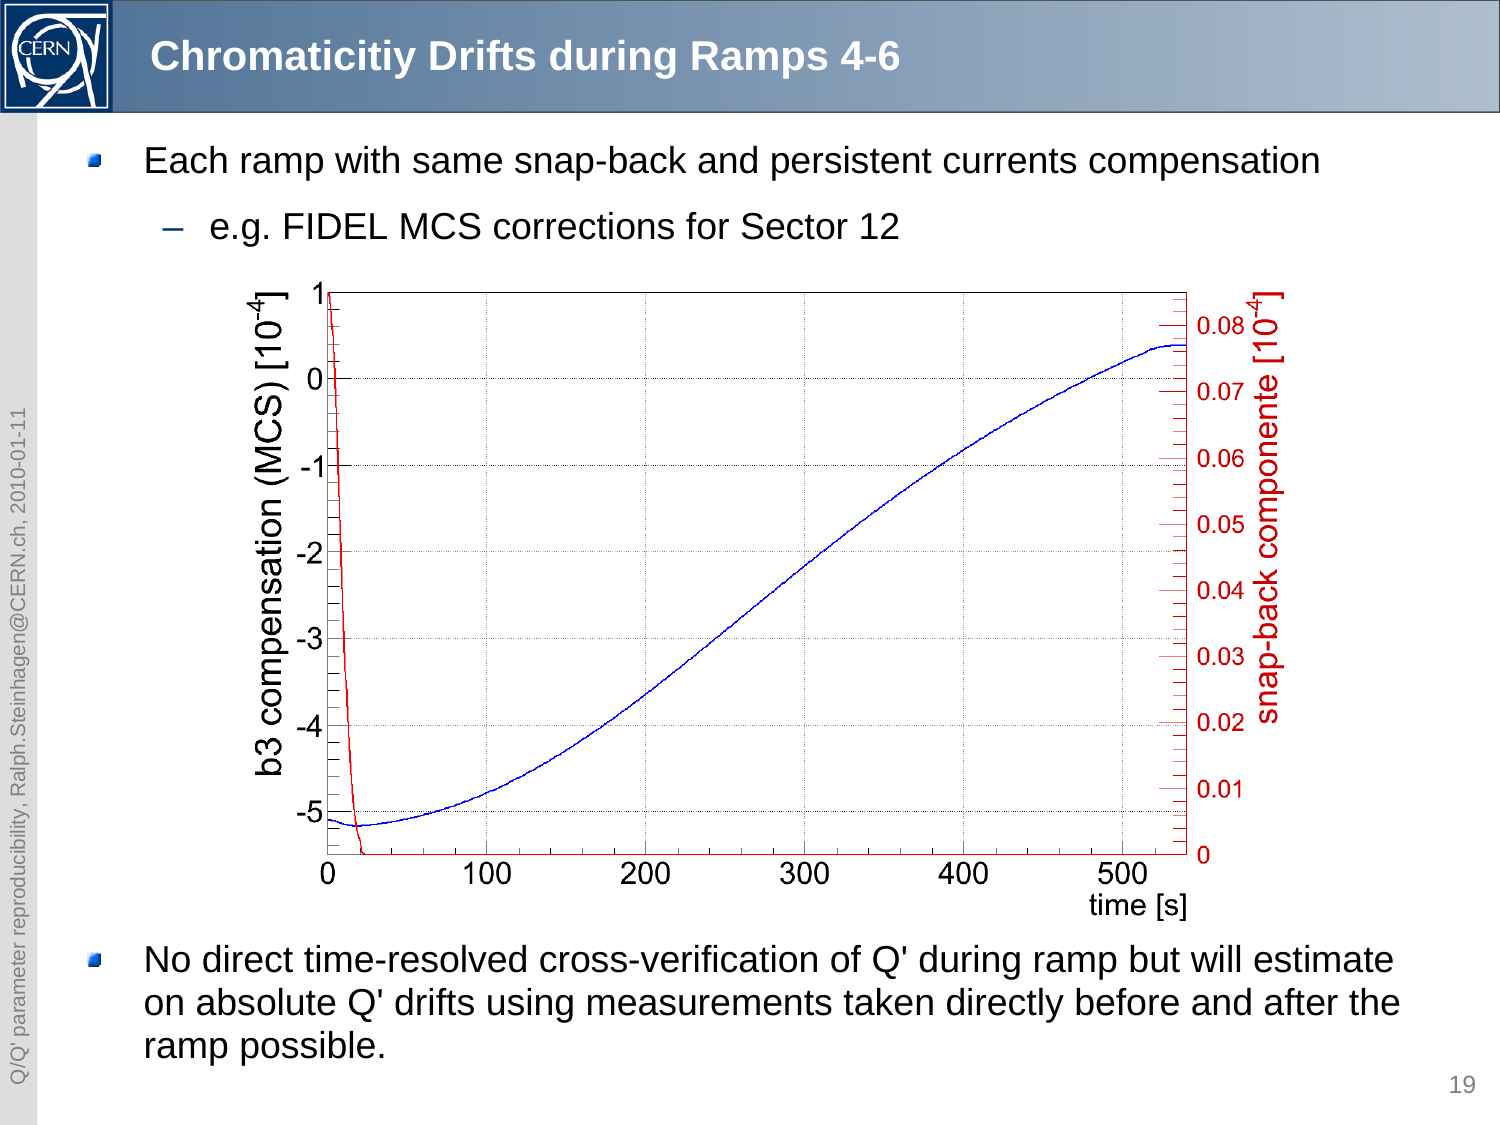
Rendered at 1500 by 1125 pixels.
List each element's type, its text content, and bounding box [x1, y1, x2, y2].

picture [244, 279, 1291, 933]
list Each ramp with same snap-back and persistent currents compensation e.g. FIDEL MCS corrections for Sector 12 No direct time-resolved cross-verification of Q' during ramp but will estimate on absolute Q' drifts using measurements taken directly before and after the ramp possible. [87, 137, 1438, 1068]
title Chromaticitiy Drifts during Ramps 4-6 [150, 7, 1201, 106]
picture [0, 0, 113, 113]
